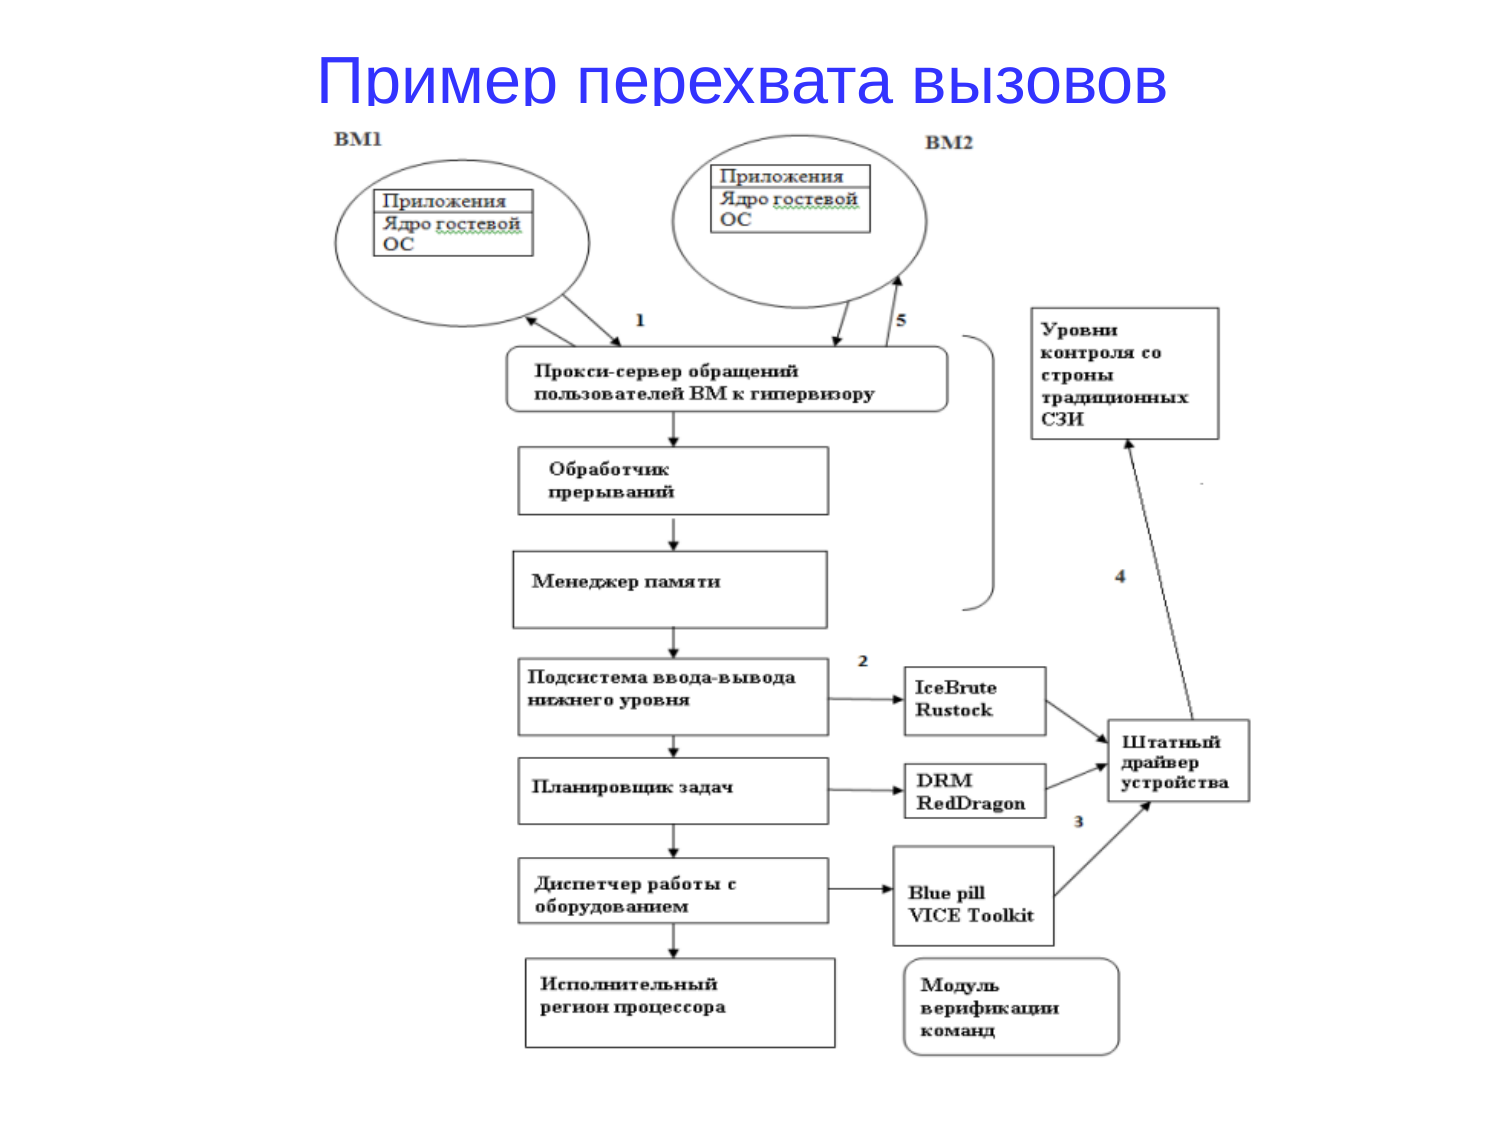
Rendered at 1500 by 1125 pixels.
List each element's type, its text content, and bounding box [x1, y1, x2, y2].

title Пример перехвата вызовов [70, 0, 1416, 154]
picture [216, 106, 1335, 1087]
